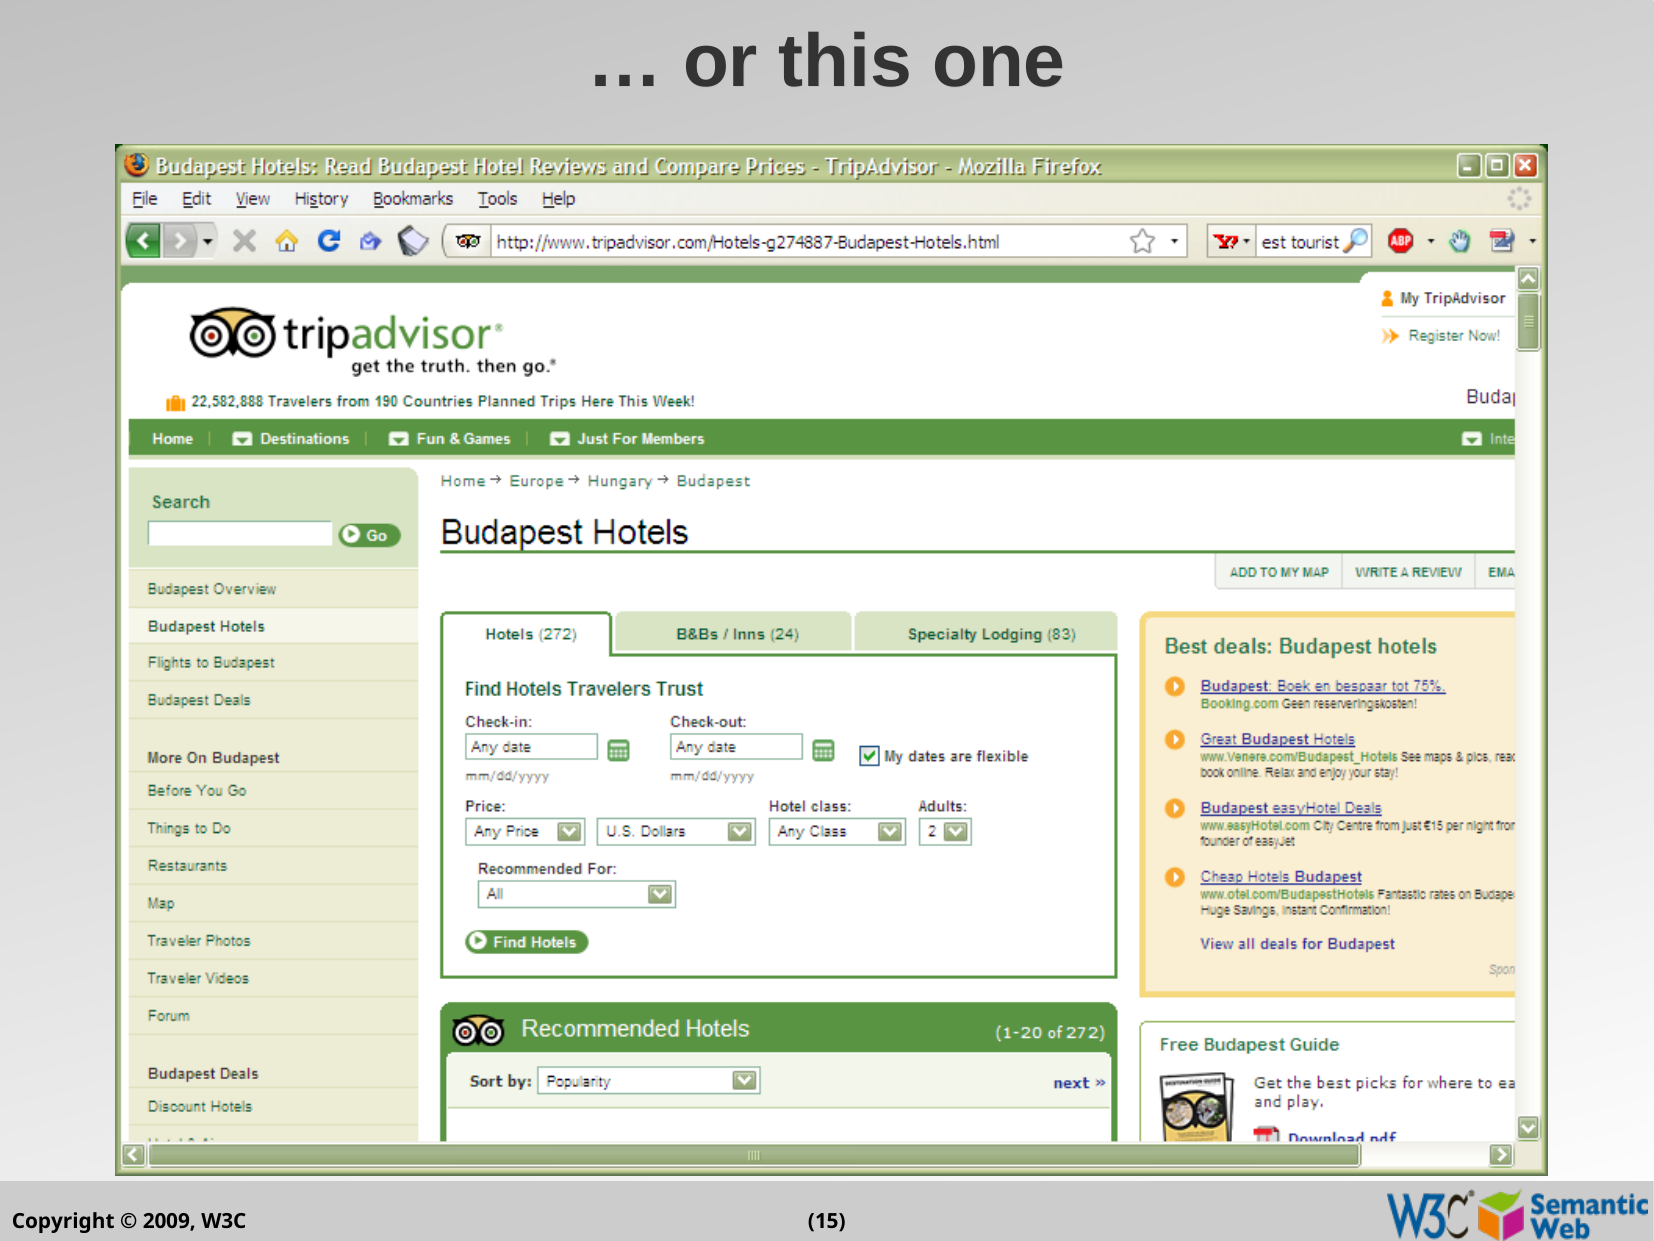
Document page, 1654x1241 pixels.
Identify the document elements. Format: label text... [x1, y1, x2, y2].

picture [1387, 1187, 1648, 1241]
title … or this one [0, 0, 1654, 119]
picture [115, 144, 1548, 1177]
